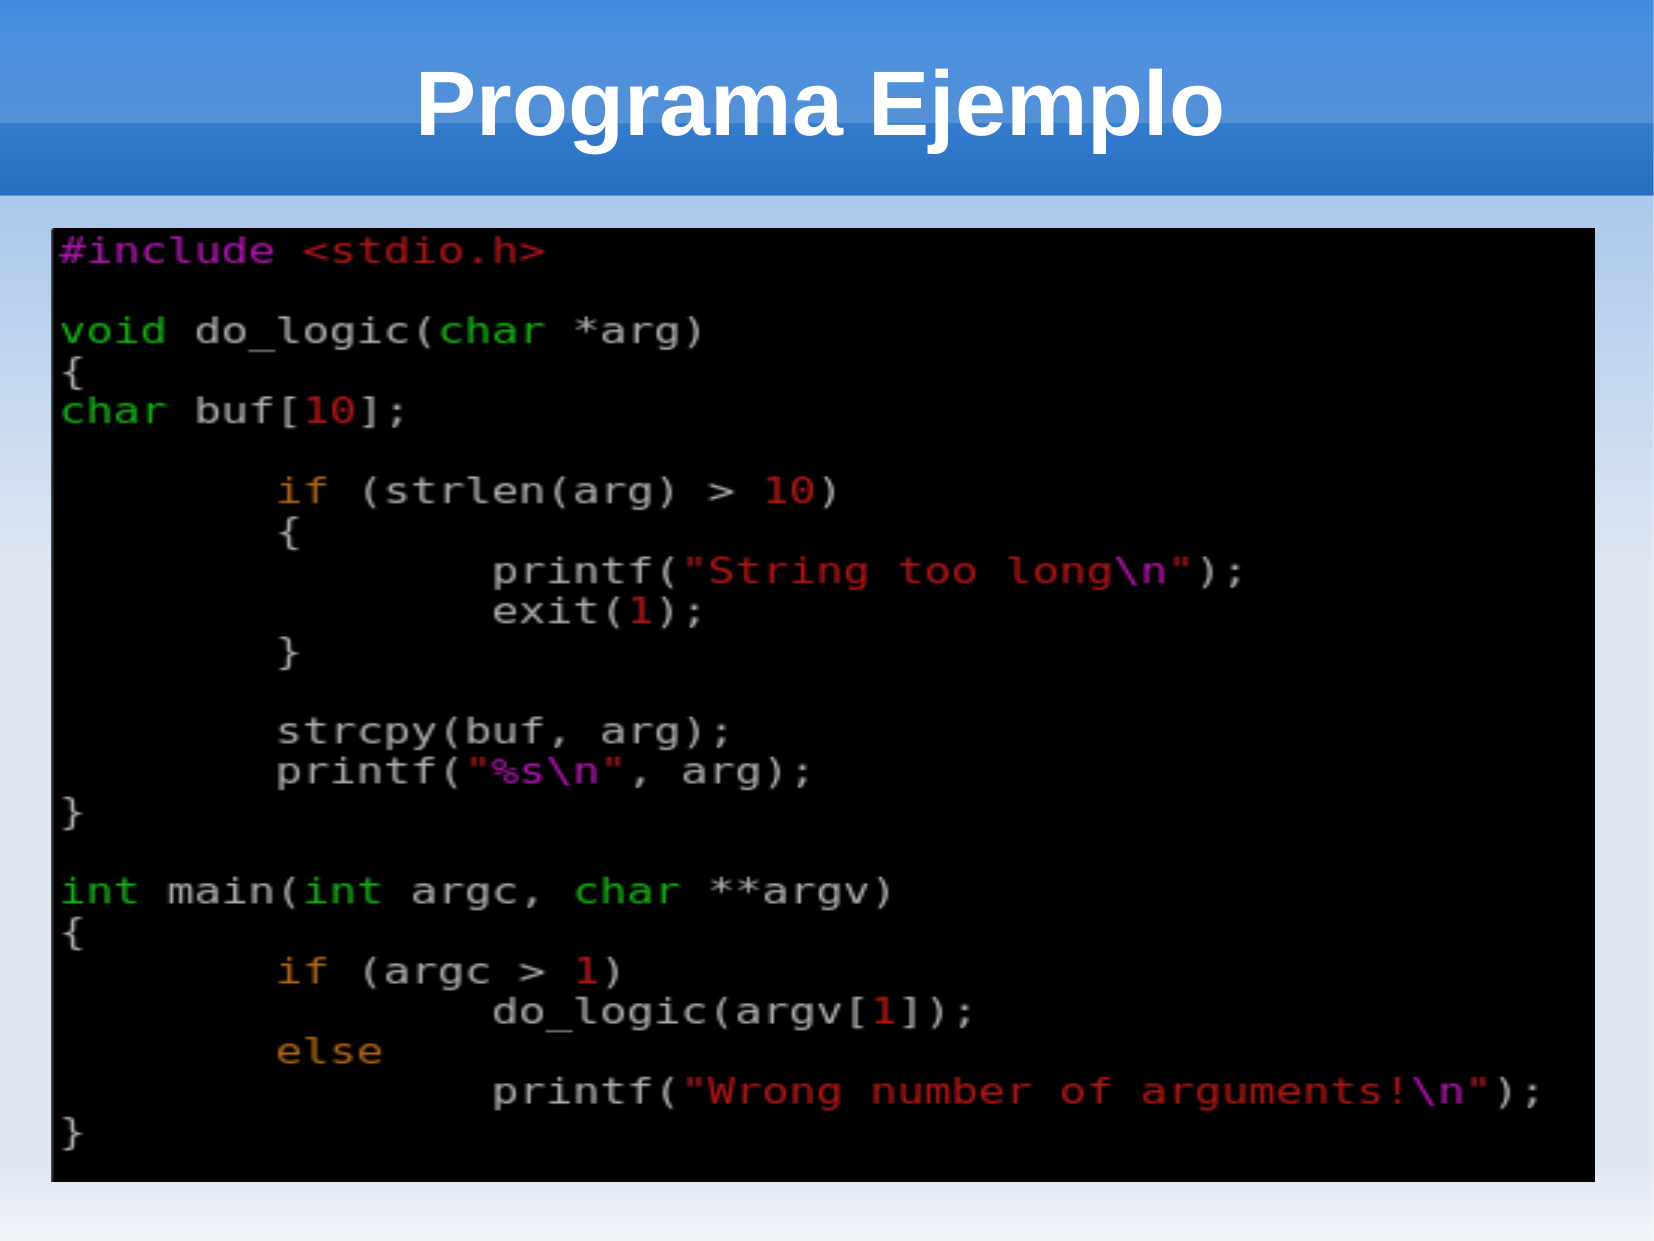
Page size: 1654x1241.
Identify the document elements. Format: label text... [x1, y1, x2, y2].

picture [0, 0, 1654, 1241]
title Programa Ejemplo [76, 7, 1565, 200]
